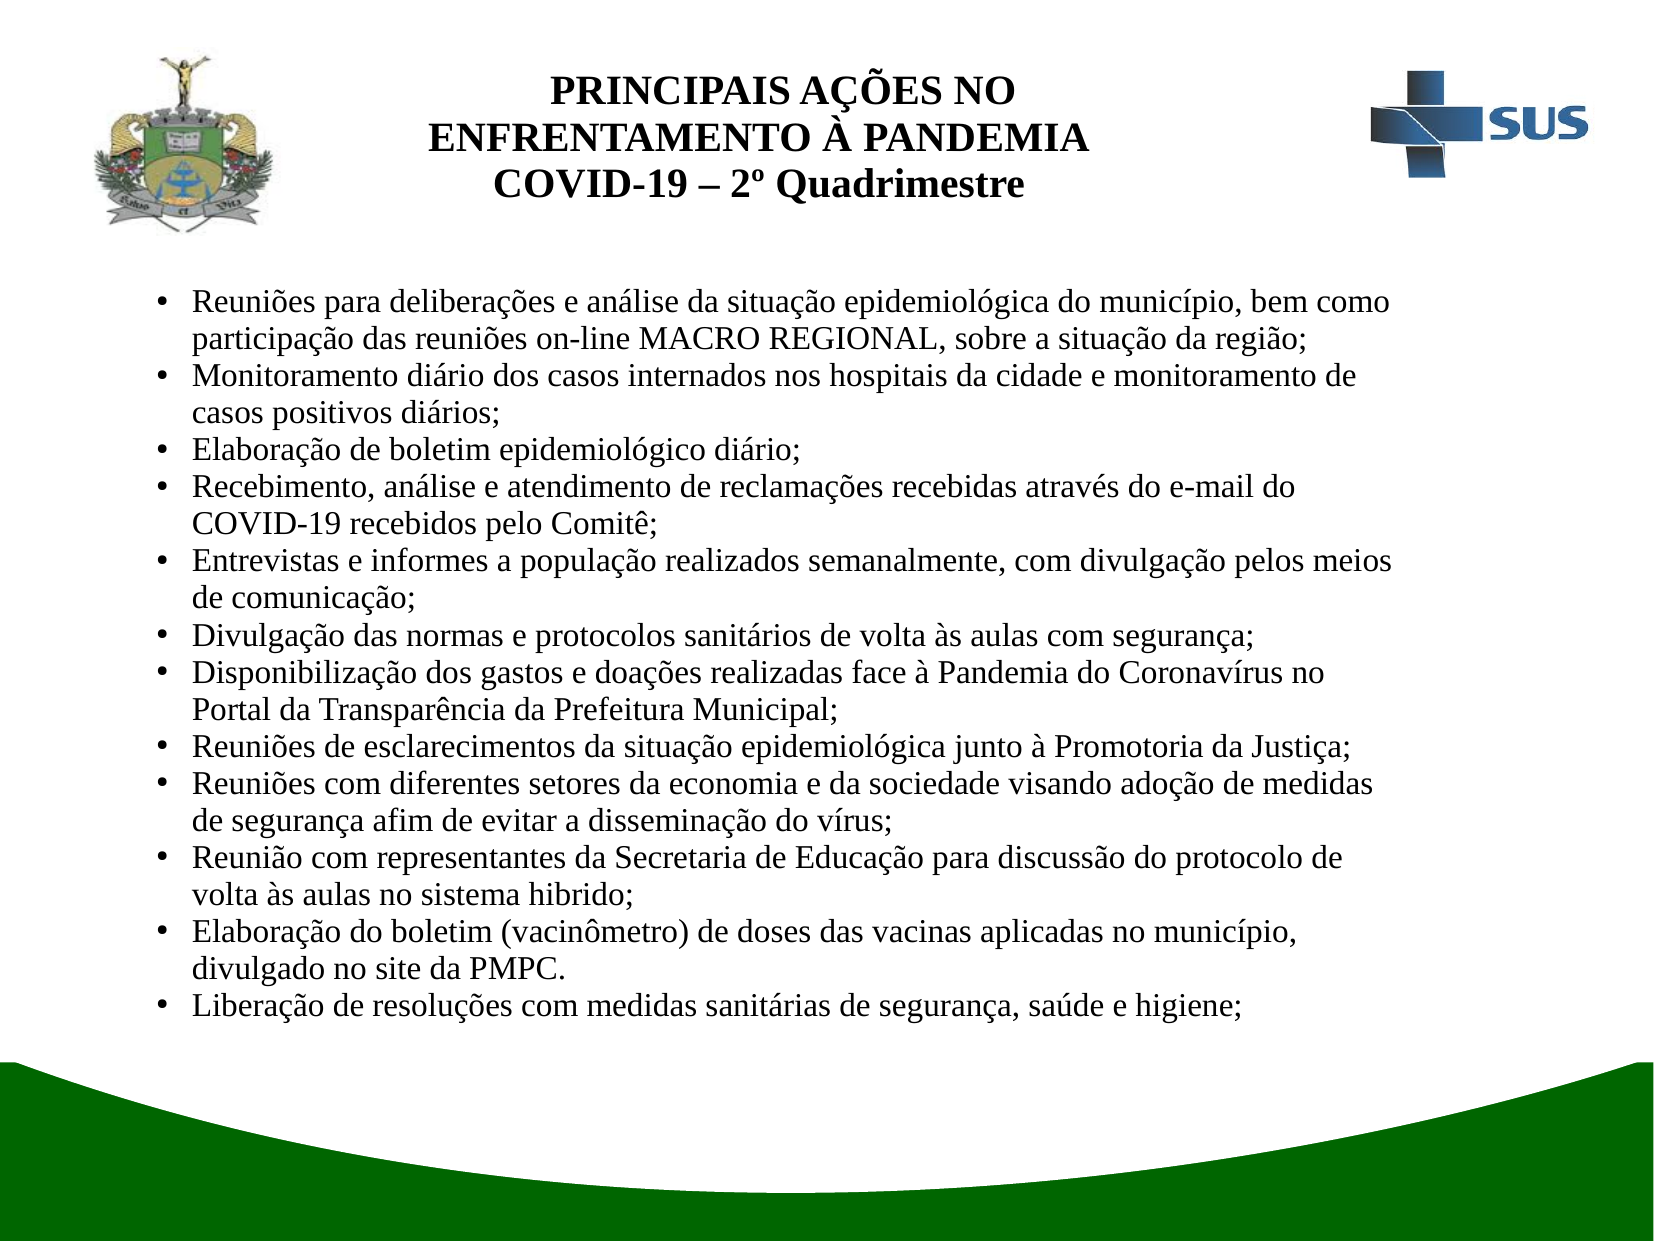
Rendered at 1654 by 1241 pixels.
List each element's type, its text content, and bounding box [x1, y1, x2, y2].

text_box [0, 1056, 1654, 1241]
picture [82, 47, 284, 249]
text_box PRINCIPAIS AÇÕES NO ENFRENTAMENTO À PANDEMIA COVID-19 – 2º Quadrimestre [413, 60, 1307, 260]
picture [1370, 70, 1595, 178]
text_box Reuniões para deliberações e análise da situação epidemiológica do município, bem como participação das reuniões on-line MACRO REGIONAL, sobre a situação da região; Monitoramento diário dos casos internados nos hospitais da cidade e monitoramento de casos positivos diários; Elaboração de boletim epidemiológico diário; Recebimento, análise e atendimento de reclamações recebidas através do e-mail do COVID-19 recebidos pelo Comitê; Entrevistas e informes a população realizados semanalmente, com divulgação pelos meios de comunicação; Divulgação das normas e protocolos sanitários de volta às aulas com segurança; Disponibilização dos gastos e doações realizadas face à Pandemia do Coronavírus no Portal da Transparência da Prefeitura Municipal; Reuniões de esclarecimentos da situação epidemiológica junto à Promotoria da Justiça; Reuniões com diferentes setores da economia e da sociedade visando adoção de medidas de segurança afim de evitar a disseminação do vírus; Reunião com representantes da Secretaria de Educação para discussão do protocolo de volta às aulas no sistema hibrido; Elaboração do boletim (vacinômetro) de doses das vacinas aplicadas no município, divulgado no site da PMPC. Liberação de resoluções com medidas sanitárias de segurança, saúde e higiene; [141, 275, 1418, 1046]
